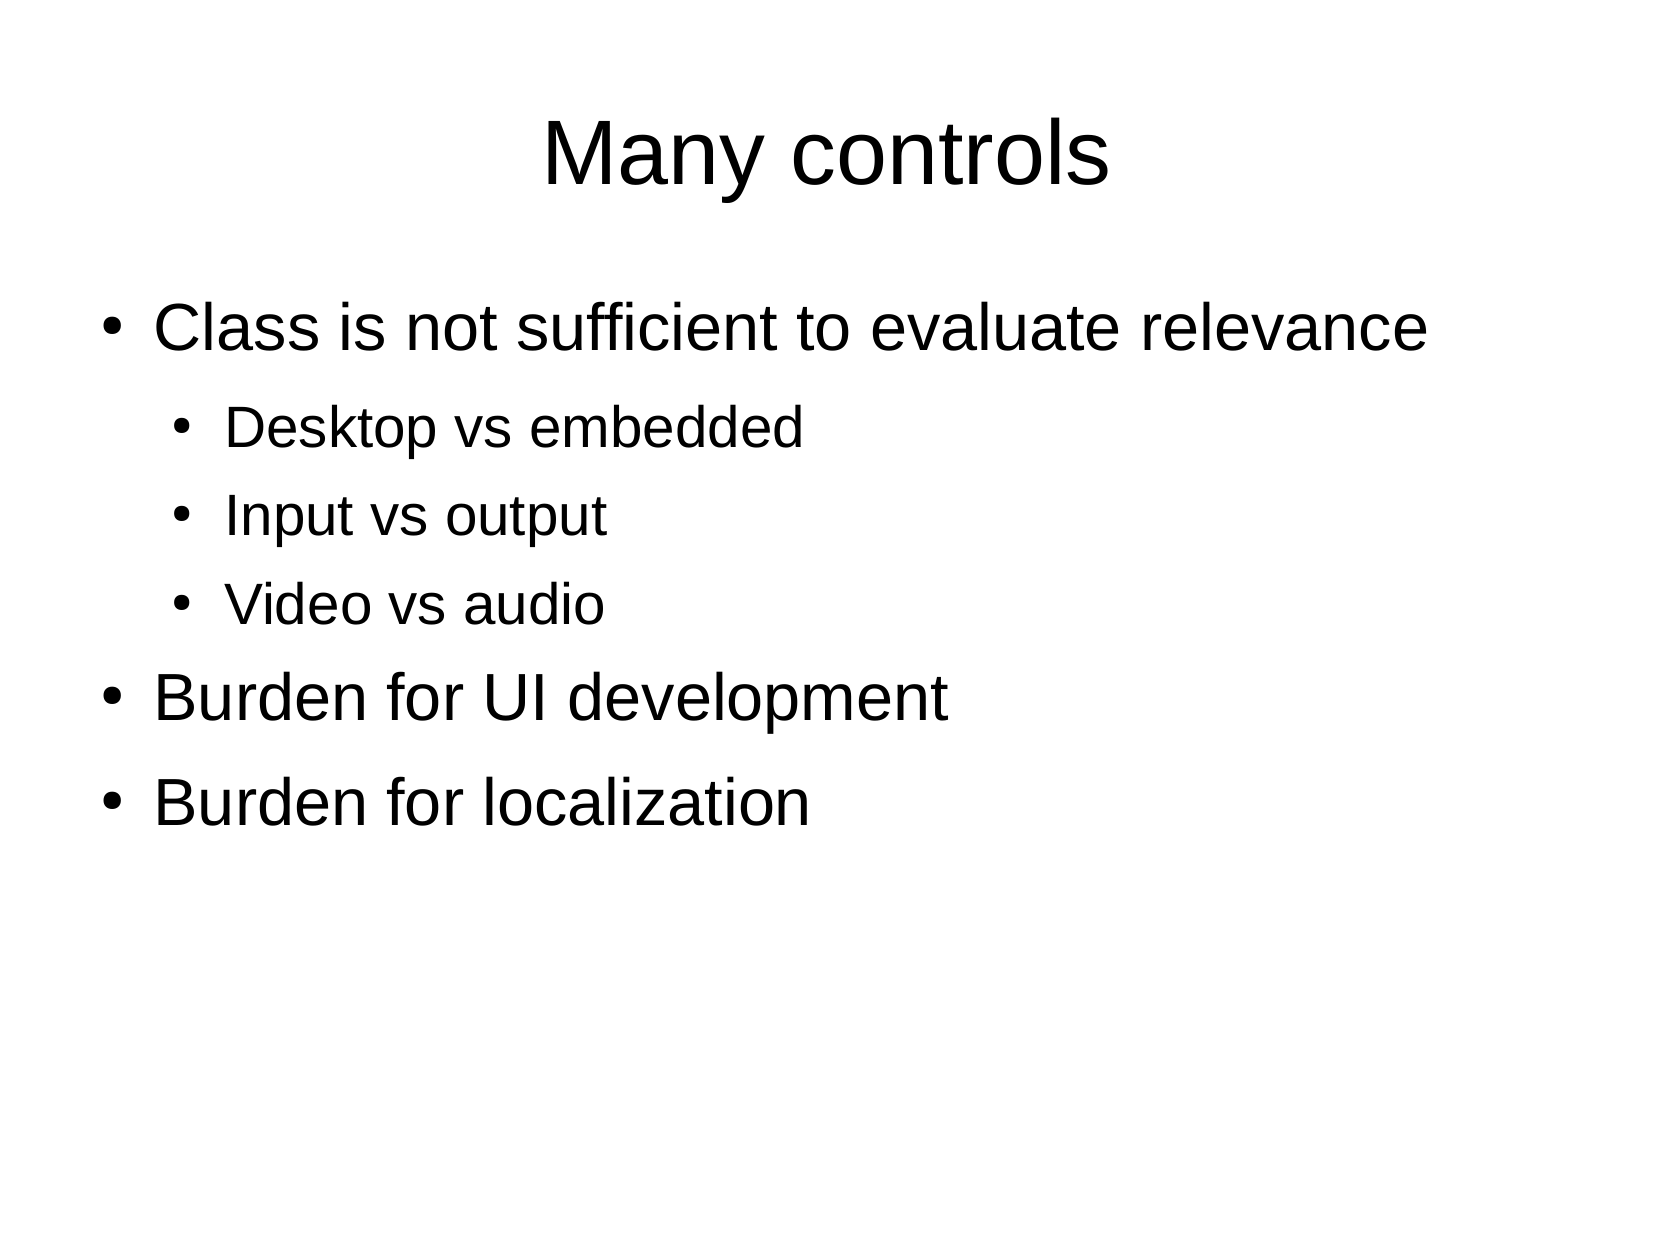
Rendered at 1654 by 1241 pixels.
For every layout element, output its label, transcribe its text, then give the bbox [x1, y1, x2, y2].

title Many controls [82, 56, 1571, 250]
list Class is not sufficient to evaluate relevance Desktop vs embedded Input vs output Video vs audio Burden for UI development Burden for localization [82, 290, 1571, 1109]
